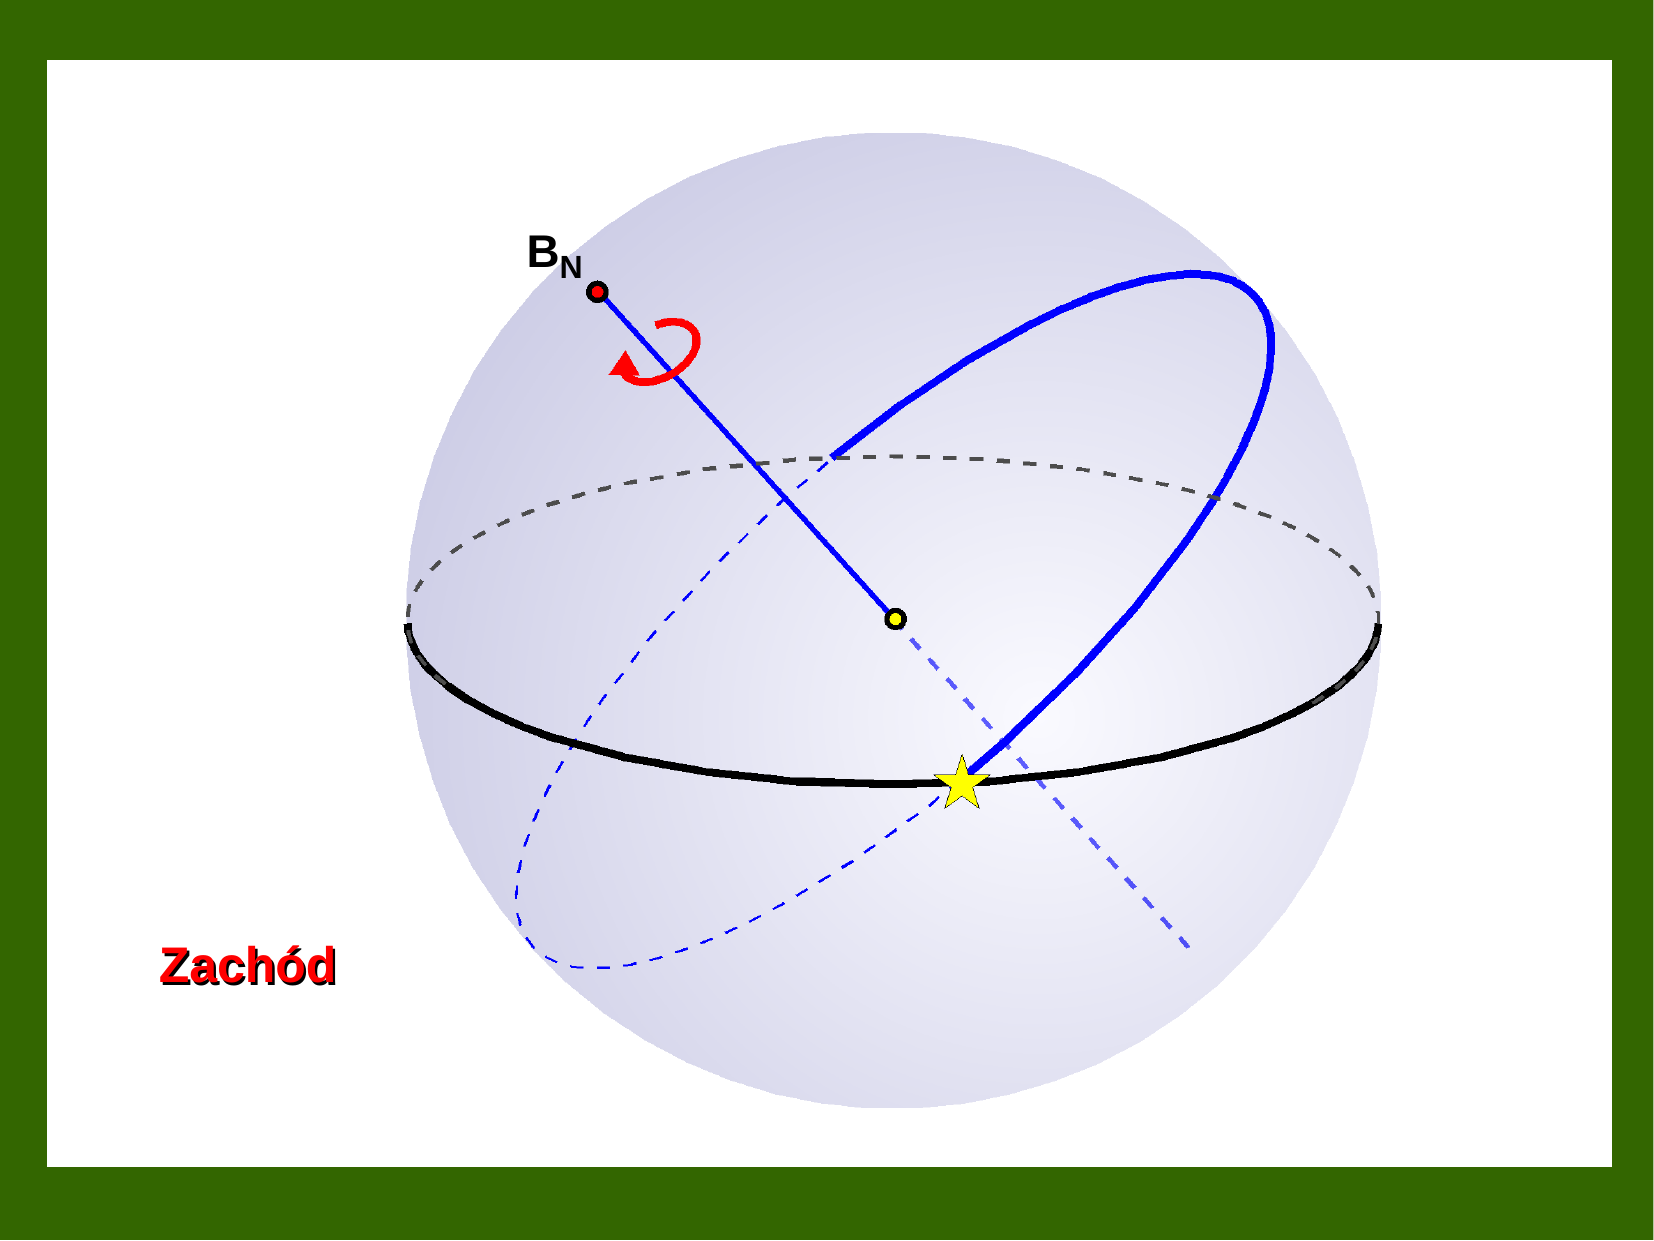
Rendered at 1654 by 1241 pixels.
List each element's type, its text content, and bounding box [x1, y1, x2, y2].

text_box BN [511, 218, 598, 293]
picture [47, 60, 1612, 1168]
text_box Zachód [144, 930, 352, 1001]
